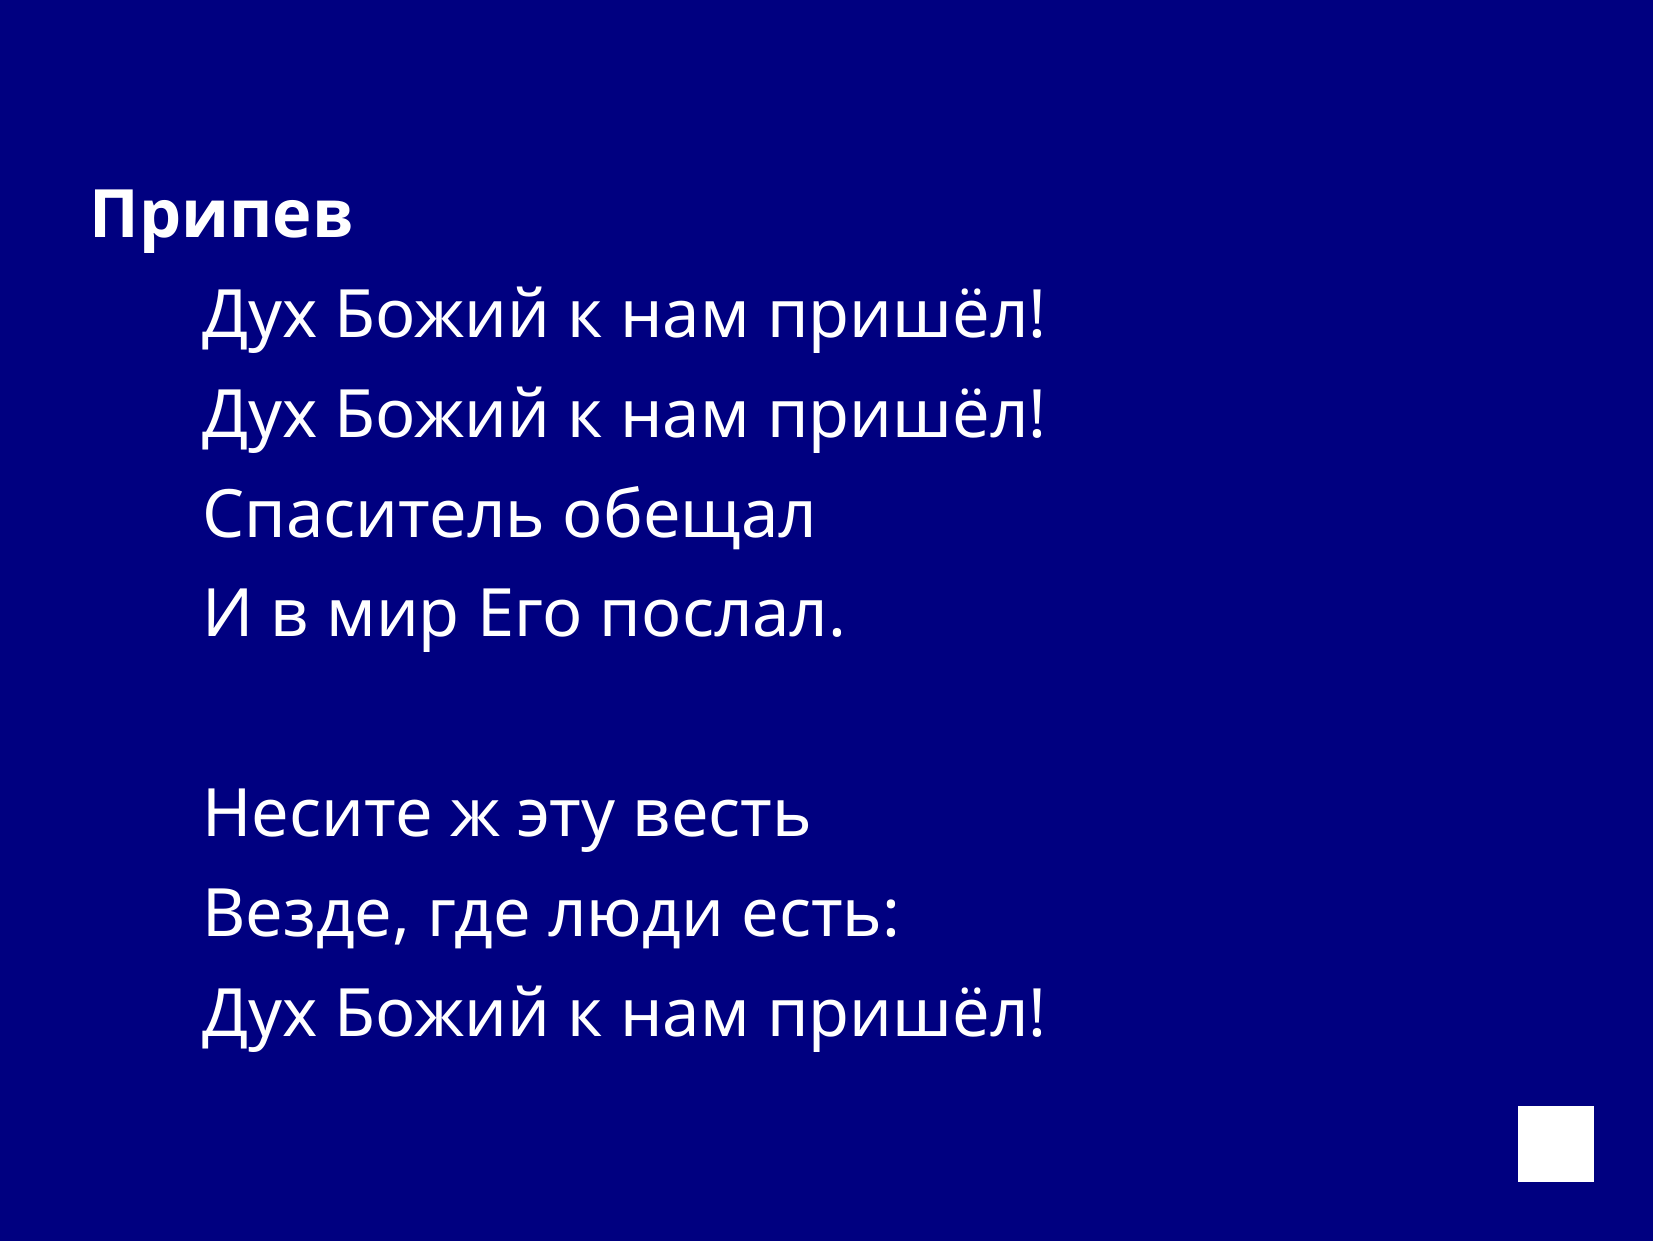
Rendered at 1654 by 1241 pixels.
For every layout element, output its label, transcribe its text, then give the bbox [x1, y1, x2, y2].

text_box Припев Дух Божий к нам пришёл! Дух Божий к нам пришёл! Спаситель обещал И в мир Его послал. Несите ж эту весть Везде, где люди есть: Дух Божий к нам пришёл! [75, 150, 1576, 1163]
text_box [1518, 1106, 1594, 1182]
